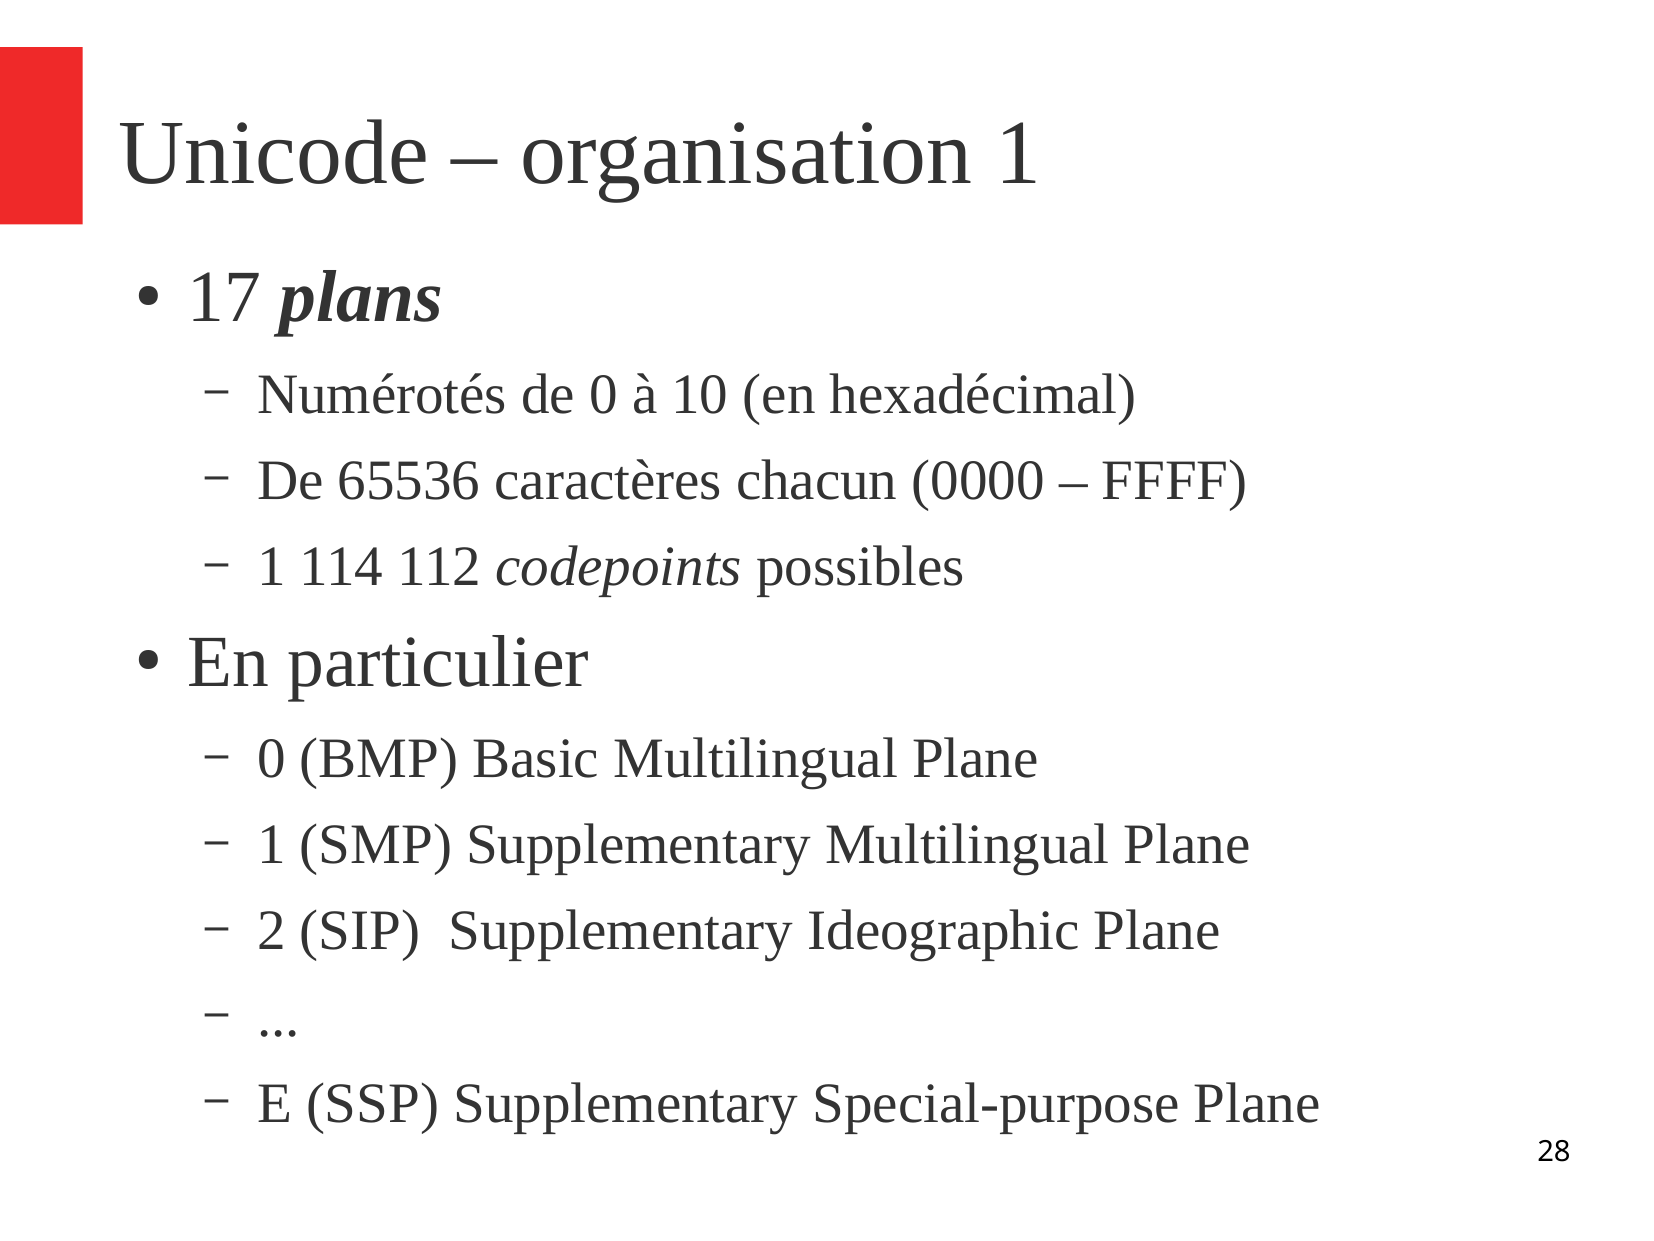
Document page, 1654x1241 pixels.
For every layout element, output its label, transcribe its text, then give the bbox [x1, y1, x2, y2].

list 17 plans Numérotés de 0 à 10 (en hexadécimal) De 65536 caractères chacun (0000 – FFFF) 1 114 112 codepoints possibles En particulier 0 (BMP) Basic Multilingual Plane 1 (SMP) Supplementary Multilingual Plane 2 (SIP) Supplementary Ideographic Plane ... E (SSP) Supplementary Special-purpose Plane [118, 256, 1536, 1143]
title Unicode – organisation 1 [118, 49, 1571, 257]
